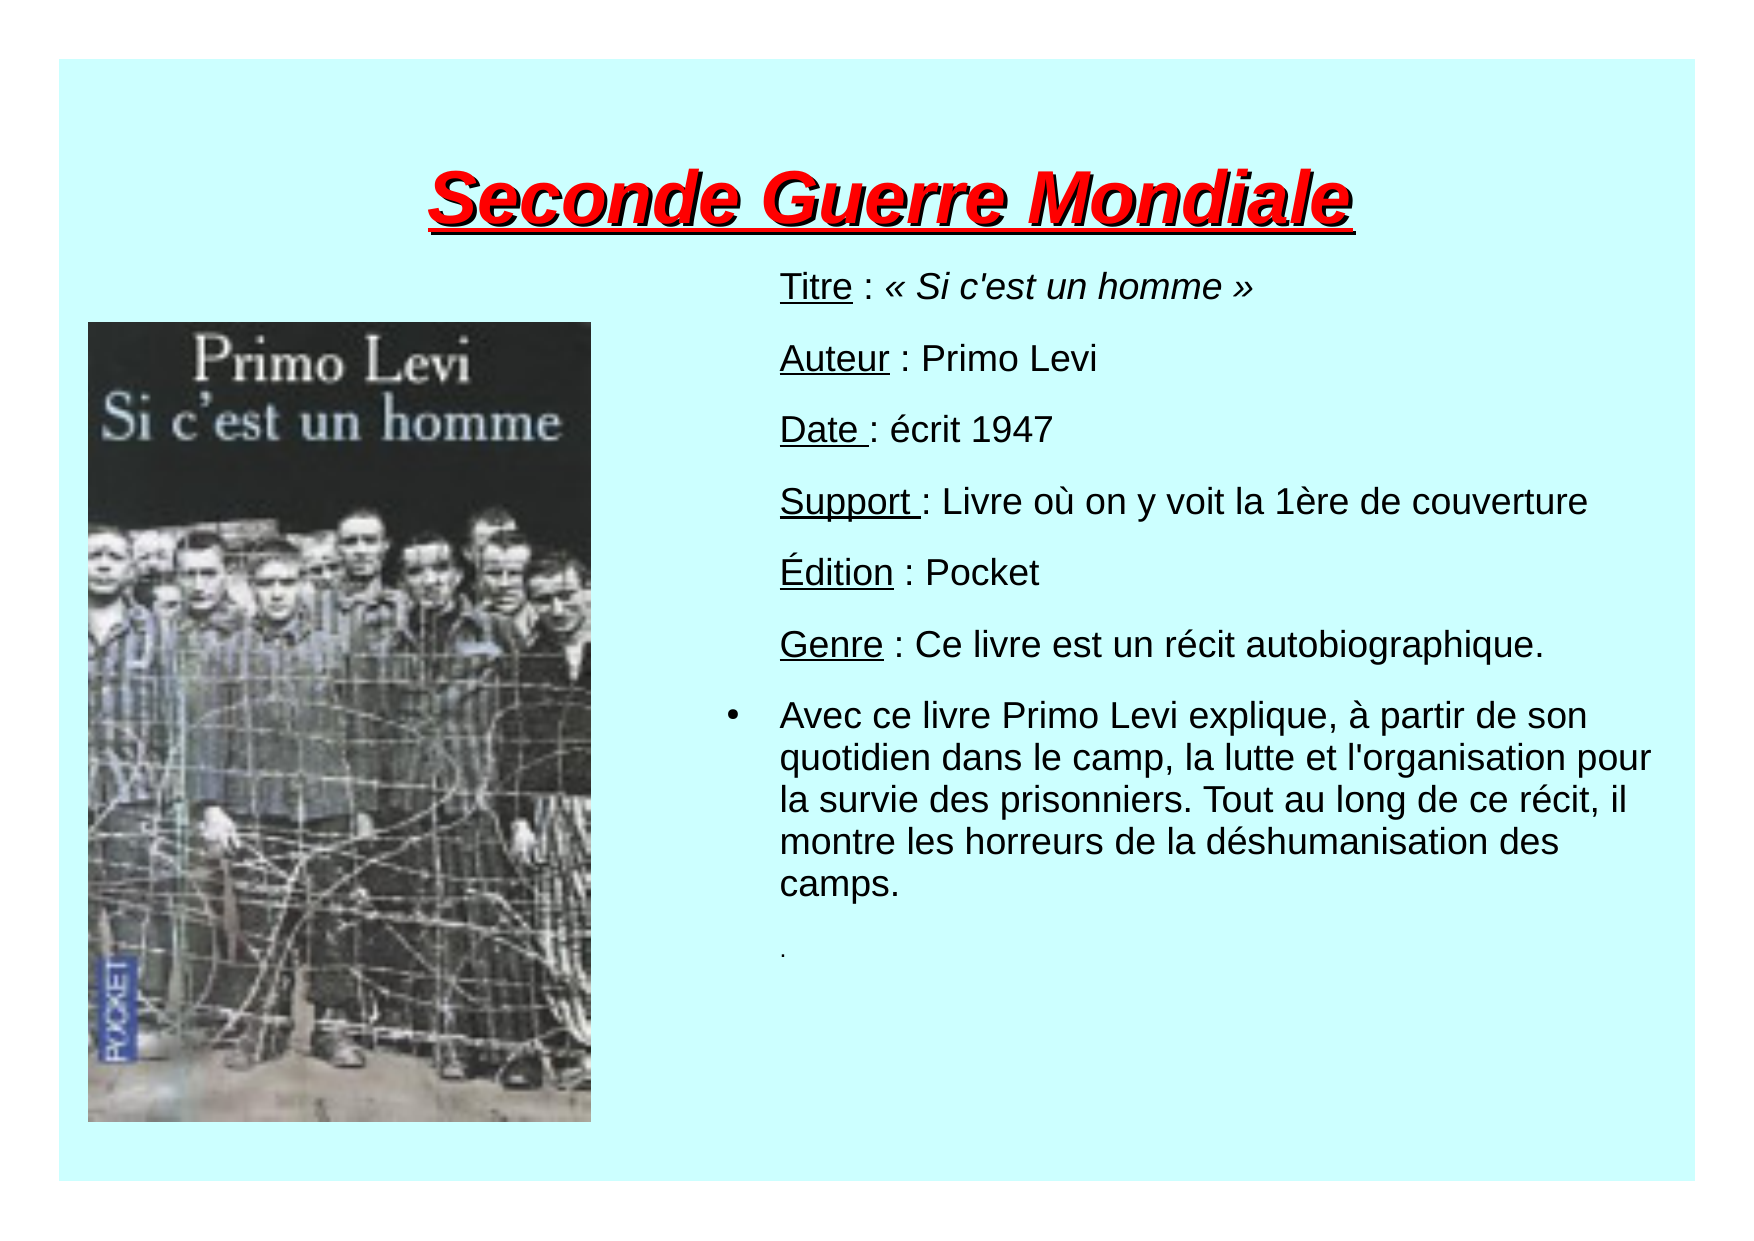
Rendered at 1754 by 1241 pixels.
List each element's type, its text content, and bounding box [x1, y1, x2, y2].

picture [88, 322, 591, 1123]
title Seconde Guerre Mondiale [140, 103, 1614, 292]
list Titre : « Si c'est un homme » Auteur : Primo Levi Date : écrit 1947 Support : Livre où on y voit la 1ère de couverture Édition : Pocket Genre : Ce livre est un récit autobiographique. Avec ce livre Primo Levi explique, à partir de son quotidien dans le camp, la lutte et l'organisation pour la survie des prisonniers. Tout au long de ce récit, il montre les horreurs de la déshumanisation des camps. . [708, 265, 1654, 1113]
